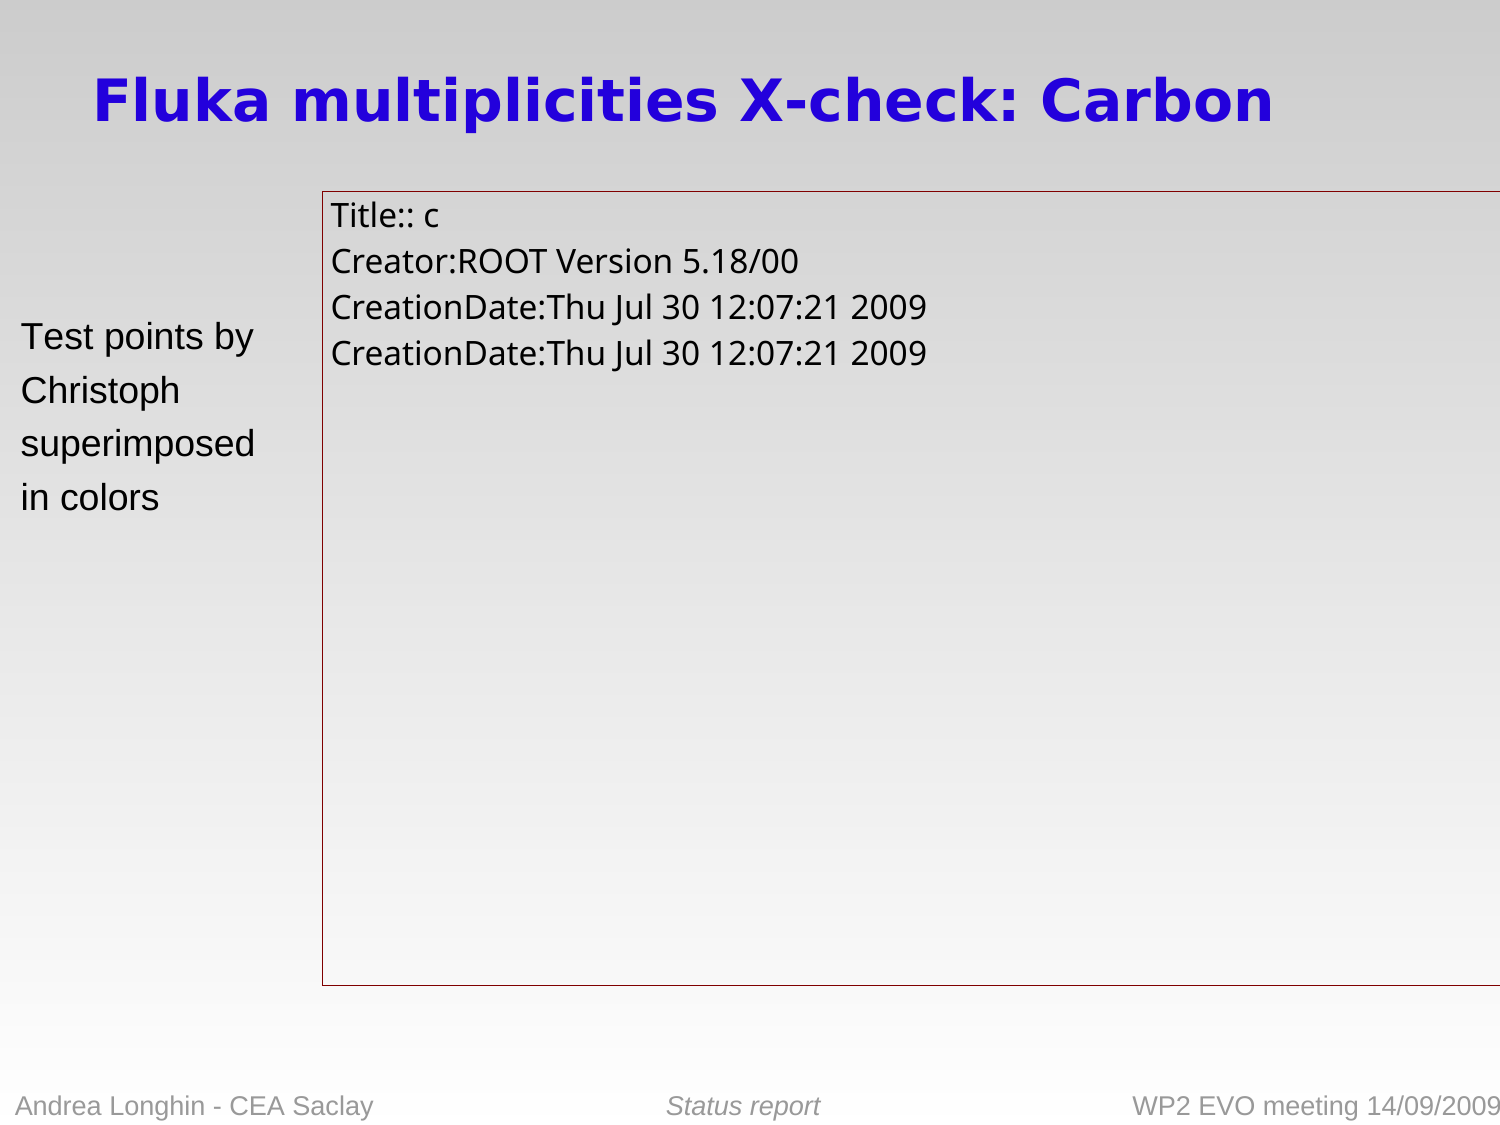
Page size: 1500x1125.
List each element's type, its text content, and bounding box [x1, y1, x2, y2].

title Fluka multiplicities X-check: Carbon [10, 16, 1358, 188]
picture [319, 189, 1500, 986]
text_box Test points by Christoph superimposed in colors [5, 296, 306, 526]
